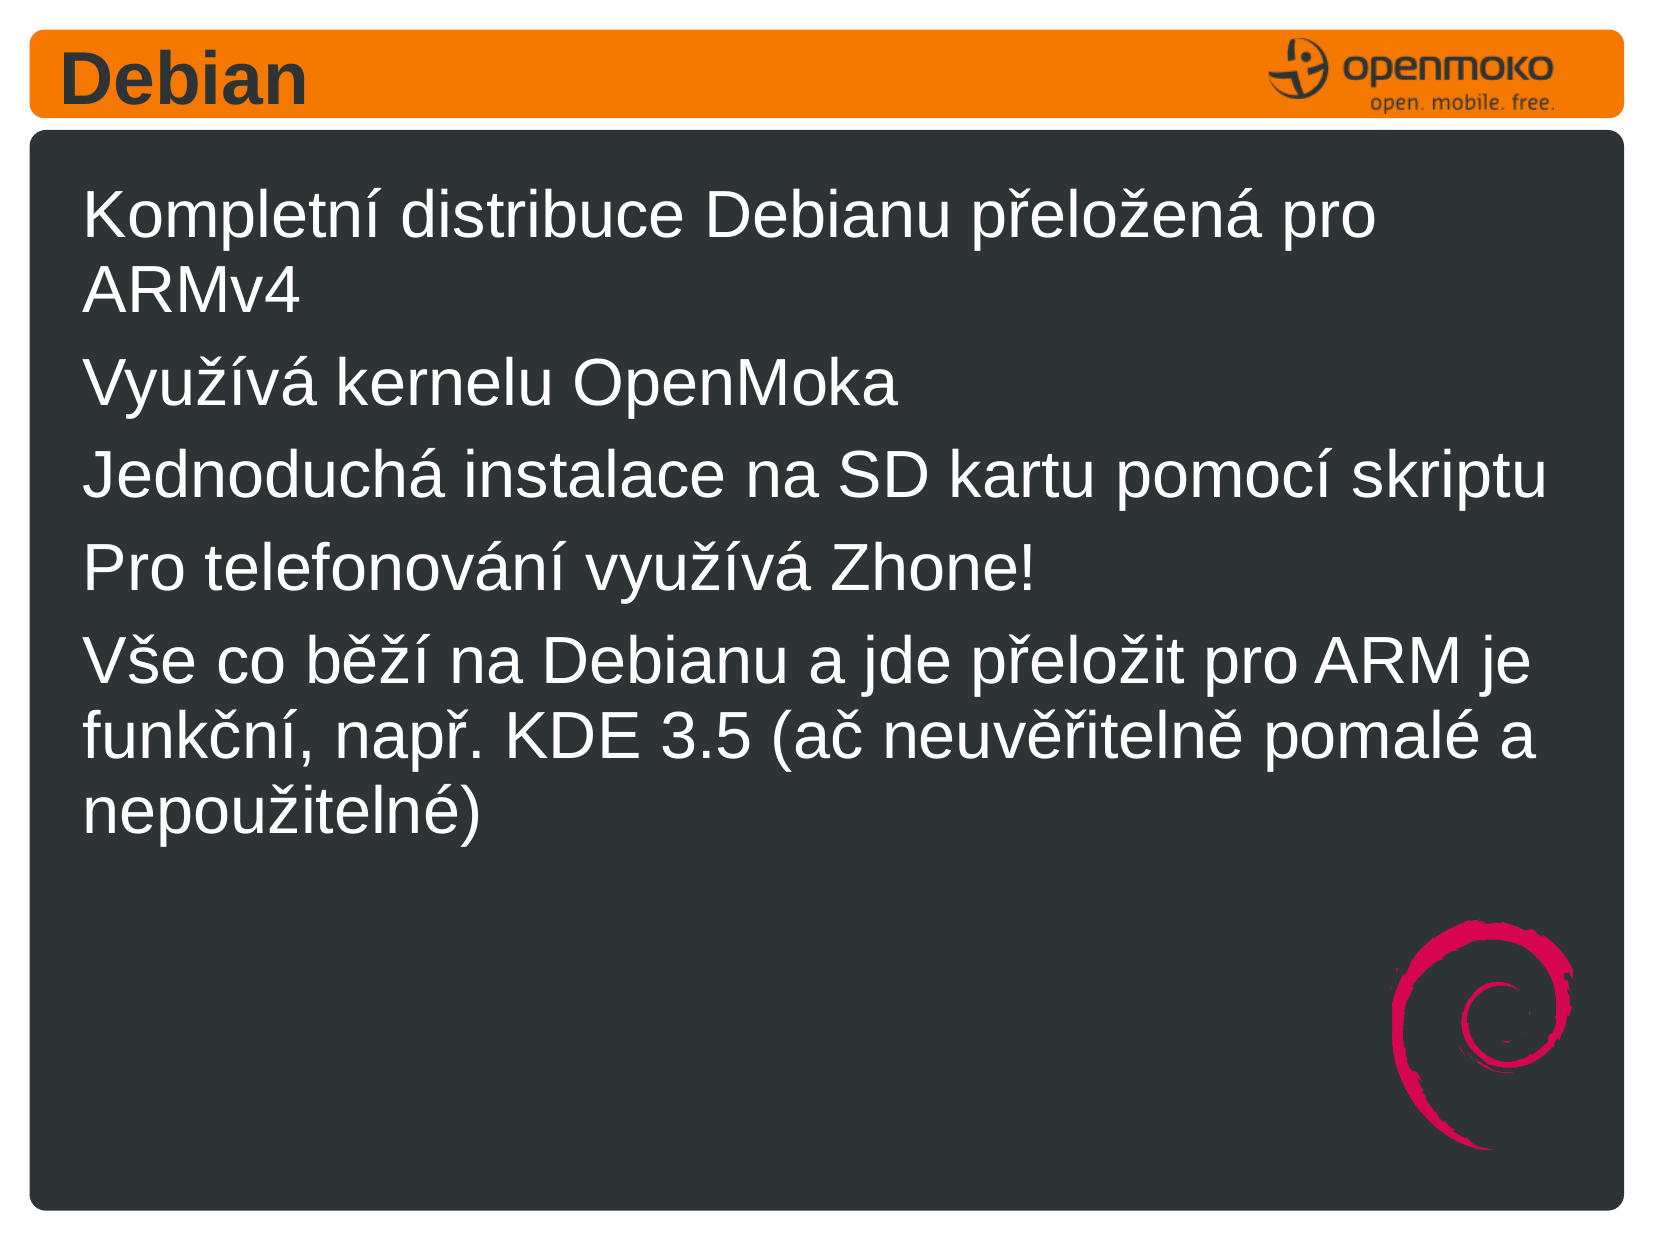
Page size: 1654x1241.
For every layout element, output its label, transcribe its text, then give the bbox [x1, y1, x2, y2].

list Kompletní distribuce Debianu přeložená pro ARMv4 Využívá kernelu OpenMoka Jednoduchá instalace na SD kartu pomocí skriptu Pro telefonování využívá Zhone! Vše co běží na Debianu a jde přeložit pro ARM je funkční, např. KDE 3.5 (ač neuvěřitelně pomalé a nepoužitelné) [82, 177, 1571, 1182]
picture [1387, 915, 1578, 1152]
picture [1361, 38, 1554, 114]
title Debian [59, 29, 1361, 128]
